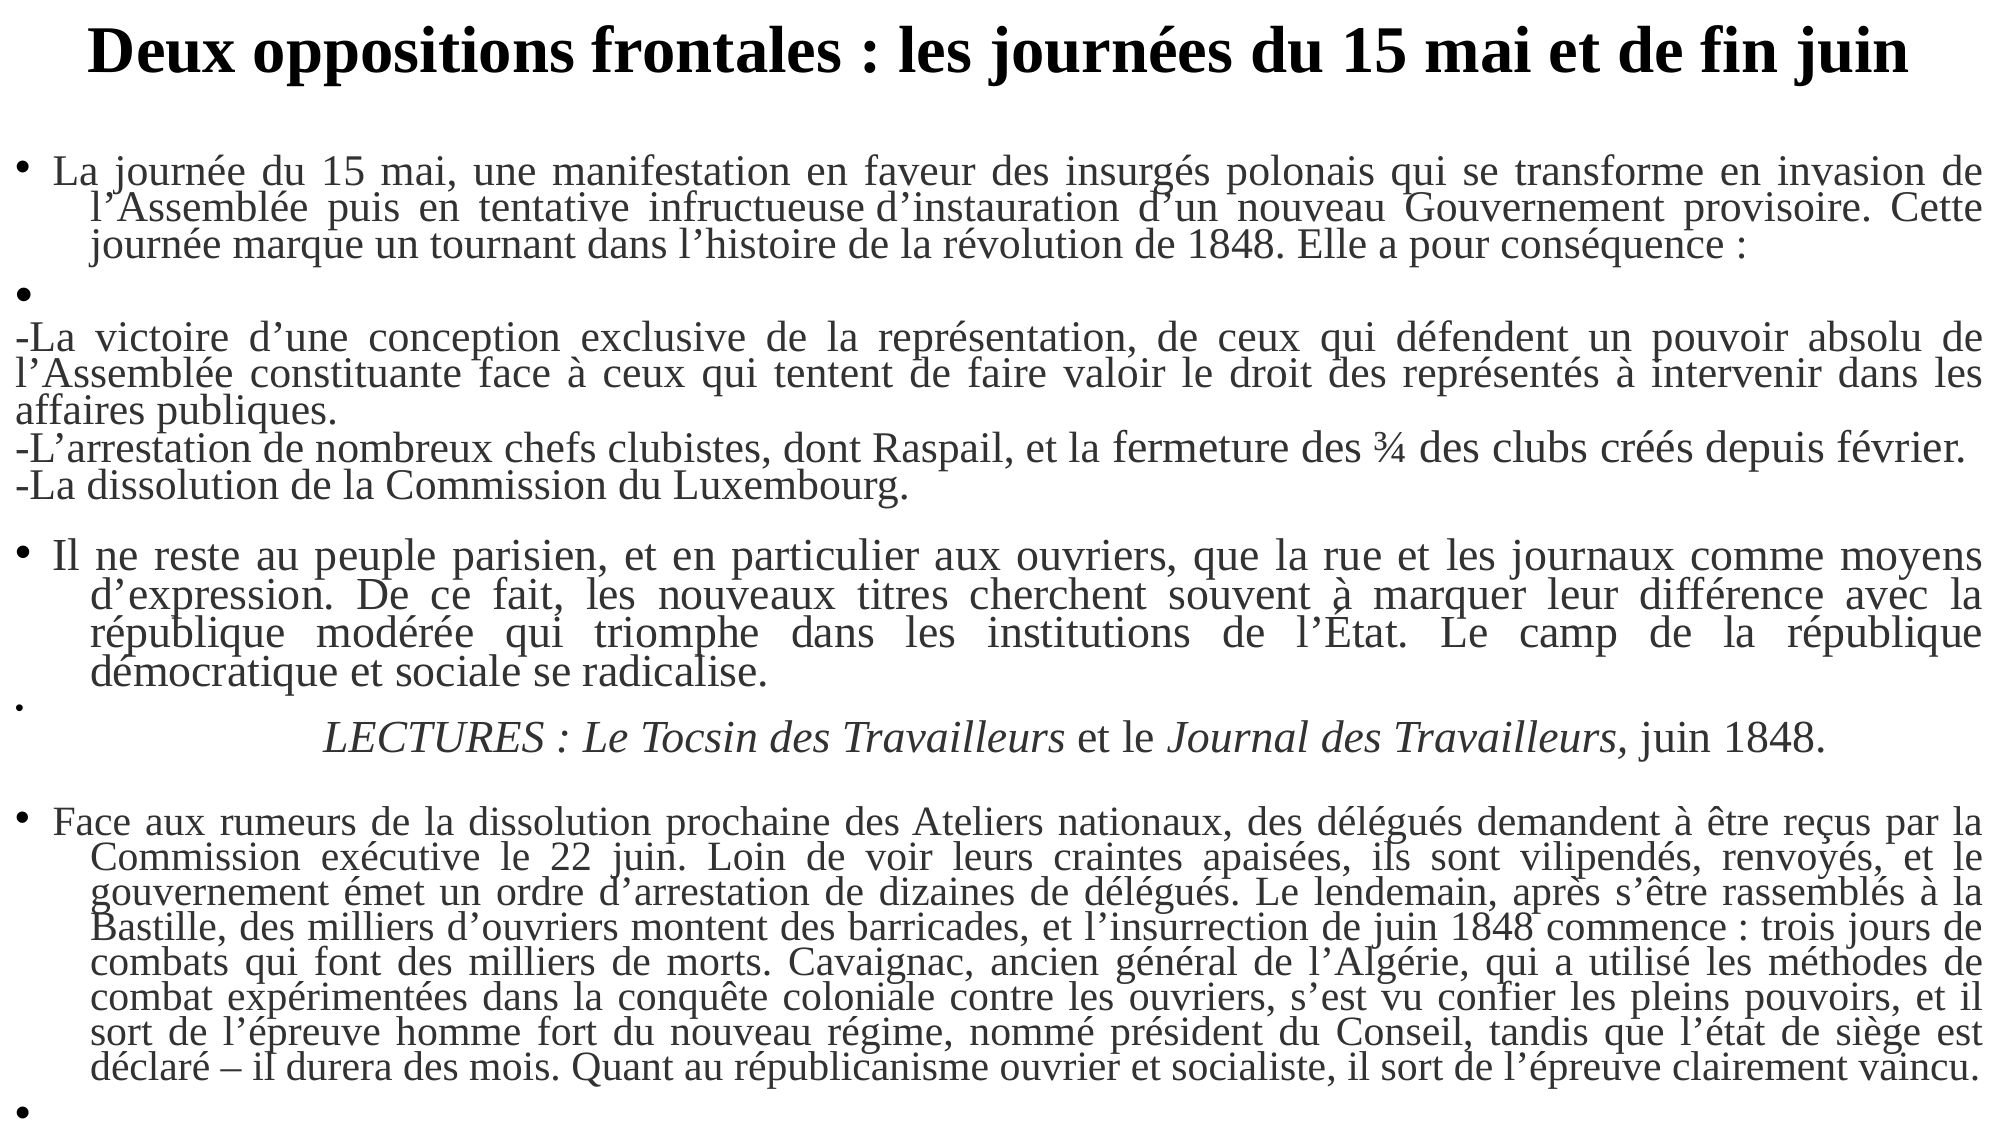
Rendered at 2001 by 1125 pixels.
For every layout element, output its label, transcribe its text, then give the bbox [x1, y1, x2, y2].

list La journée du 15 mai, une manifestation en faveur des insurgés polonais qui se transforme en invasion de l’Assemblée puis en tentative infructueuse d’instauration d’un nouveau Gouvernement provisoire. Cette journée marque un tournant dans l’histoire de la révolution de 1848. Elle a pour conséquence : -La victoire d’une conception exclusive de la représentation, de ceux qui défendent un pouvoir absolu de l’Assemblée constituante face à ceux qui tentent de faire valoir le droit des représentés à intervenir dans les affaires publiques. -L’arrestation de nombreux chefs clubistes, dont Raspail, et la fermeture des ¾ des clubs créés depuis février. -La dissolution de la Commission du Luxembourg. Il ne reste au peuple parisien, et en particulier aux ouvriers, que la rue et les journaux comme moyens d’expression. De ce fait, les nouveaux titres cherchent souvent à marquer leur différence avec la république modérée qui triomphe dans les institutions de l’État. Le camp de la république démocratique et sociale se radicalise. LECTURES : Le Tocsin des Travailleurs et le Journal des Travailleurs, juin 1848. Face aux rumeurs de la dissolution prochaine des Ateliers nationaux, des délégués demandent à être reçus par la Commission exécutive le 22 juin. Loin de voir leurs craintes apaisées, ils sont vilipendés, renvoyés, et le gouvernement émet un ordre d’arrestation de dizaines de délégués. Le lendemain, après s’être rassemblés à la Bastille, des milliers d’ouvriers montent des barricades, et l’insurrection de juin 1848 commence : trois jours de combats qui font des milliers de morts. Cavaignac, ancien général de l’Algérie, qui a utilisé les méthodes de combat expérimentées dans la conquête coloniale contre les ouvriers, s’est vu confier les pleins pouvoirs, et il sort de l’épreuve homme fort du nouveau régime, nommé président du Conseil, tandis que l’état de siège est déclaré – il durera des mois. Quant au républicanisme ouvrier et socialiste, il sort de l’épreuve clairement vaincu. [0, 148, 2000, 1125]
title Deux oppositions frontales : les journées du 15 mai et de fin juin [59, 0, 1942, 102]
